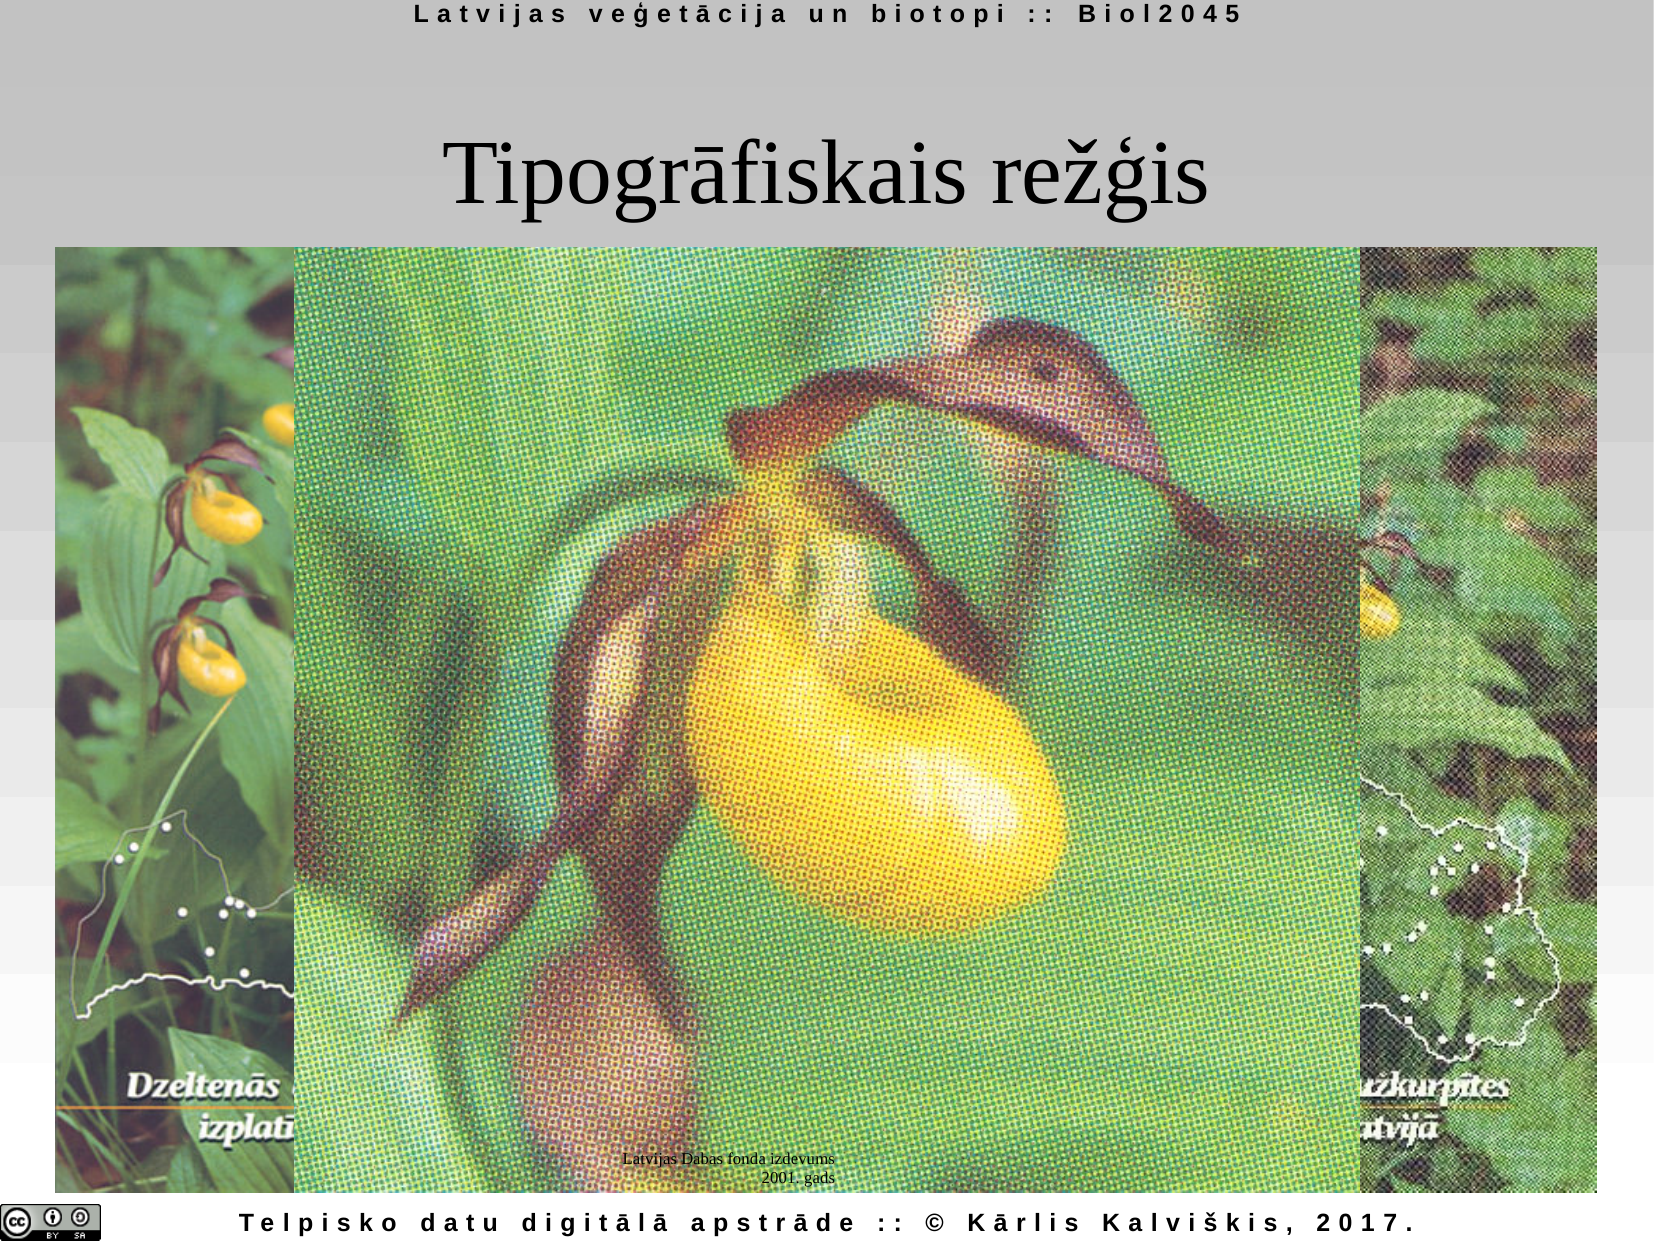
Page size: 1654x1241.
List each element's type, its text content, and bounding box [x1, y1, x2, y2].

title Tipogrāfiskais režģis [29, 49, 1625, 296]
text_box Latvijas Dabas fonda izdevums 2001. gads [622, 1149, 1037, 1187]
picture [0, 0, 1654, 1241]
